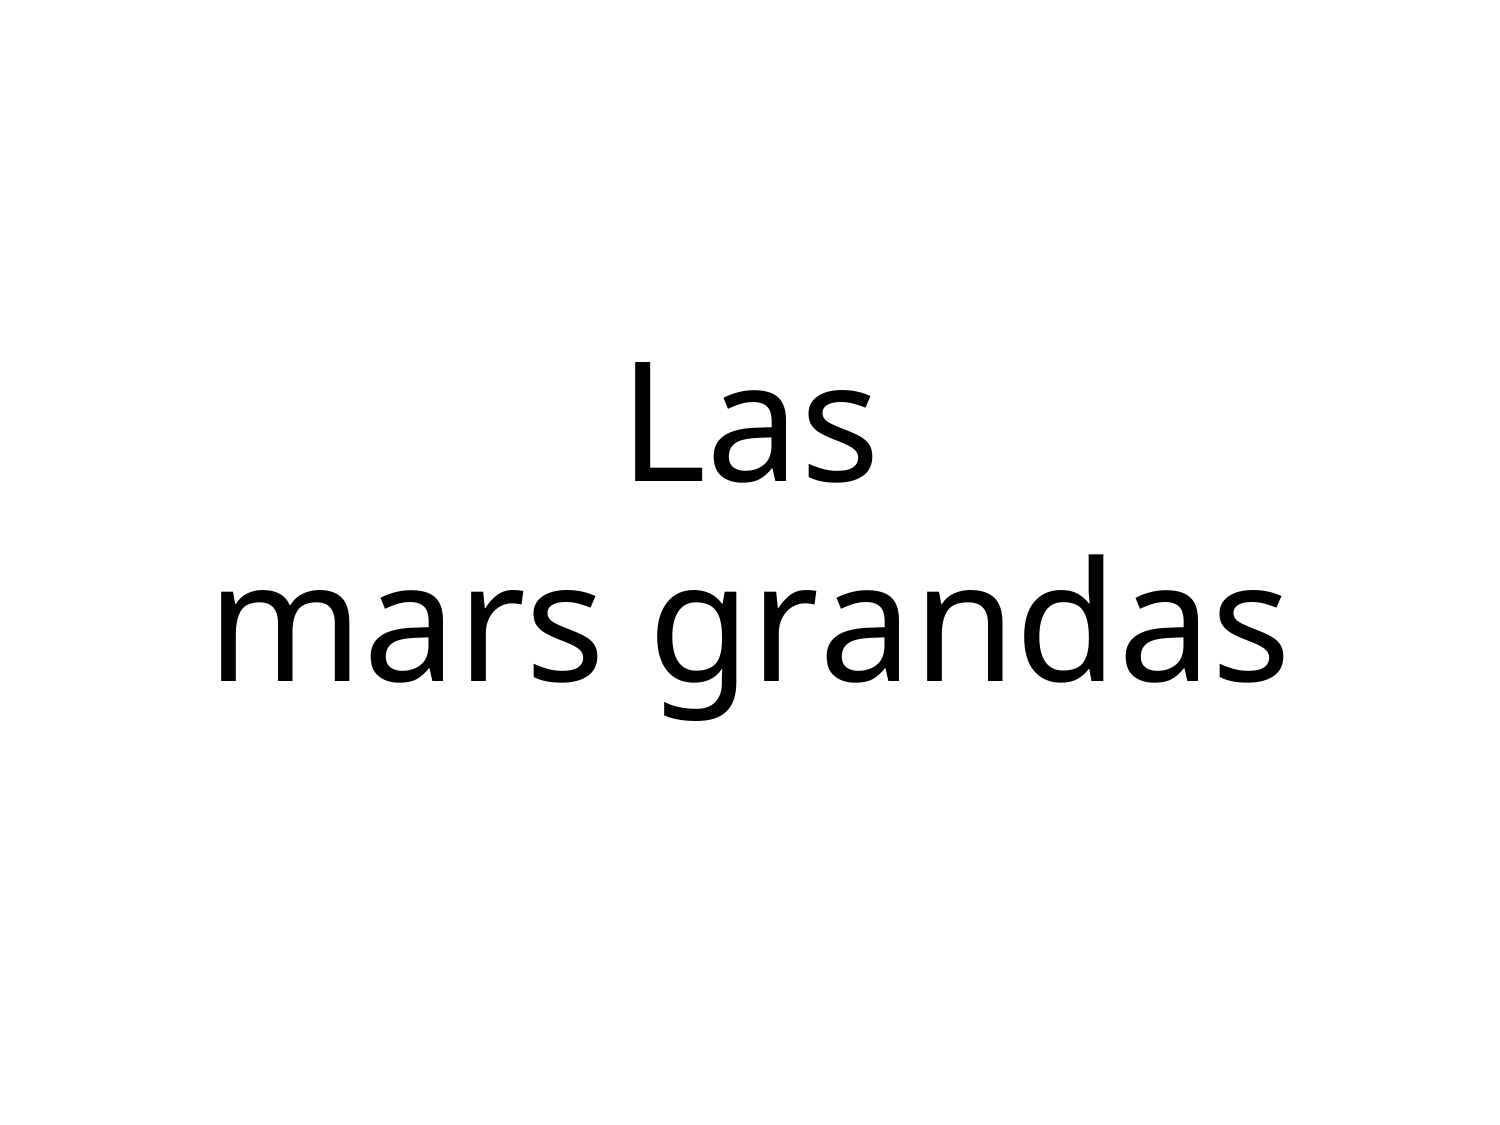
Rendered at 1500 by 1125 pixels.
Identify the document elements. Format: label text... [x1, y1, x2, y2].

text_box Las mars grandas [0, 307, 1500, 723]
